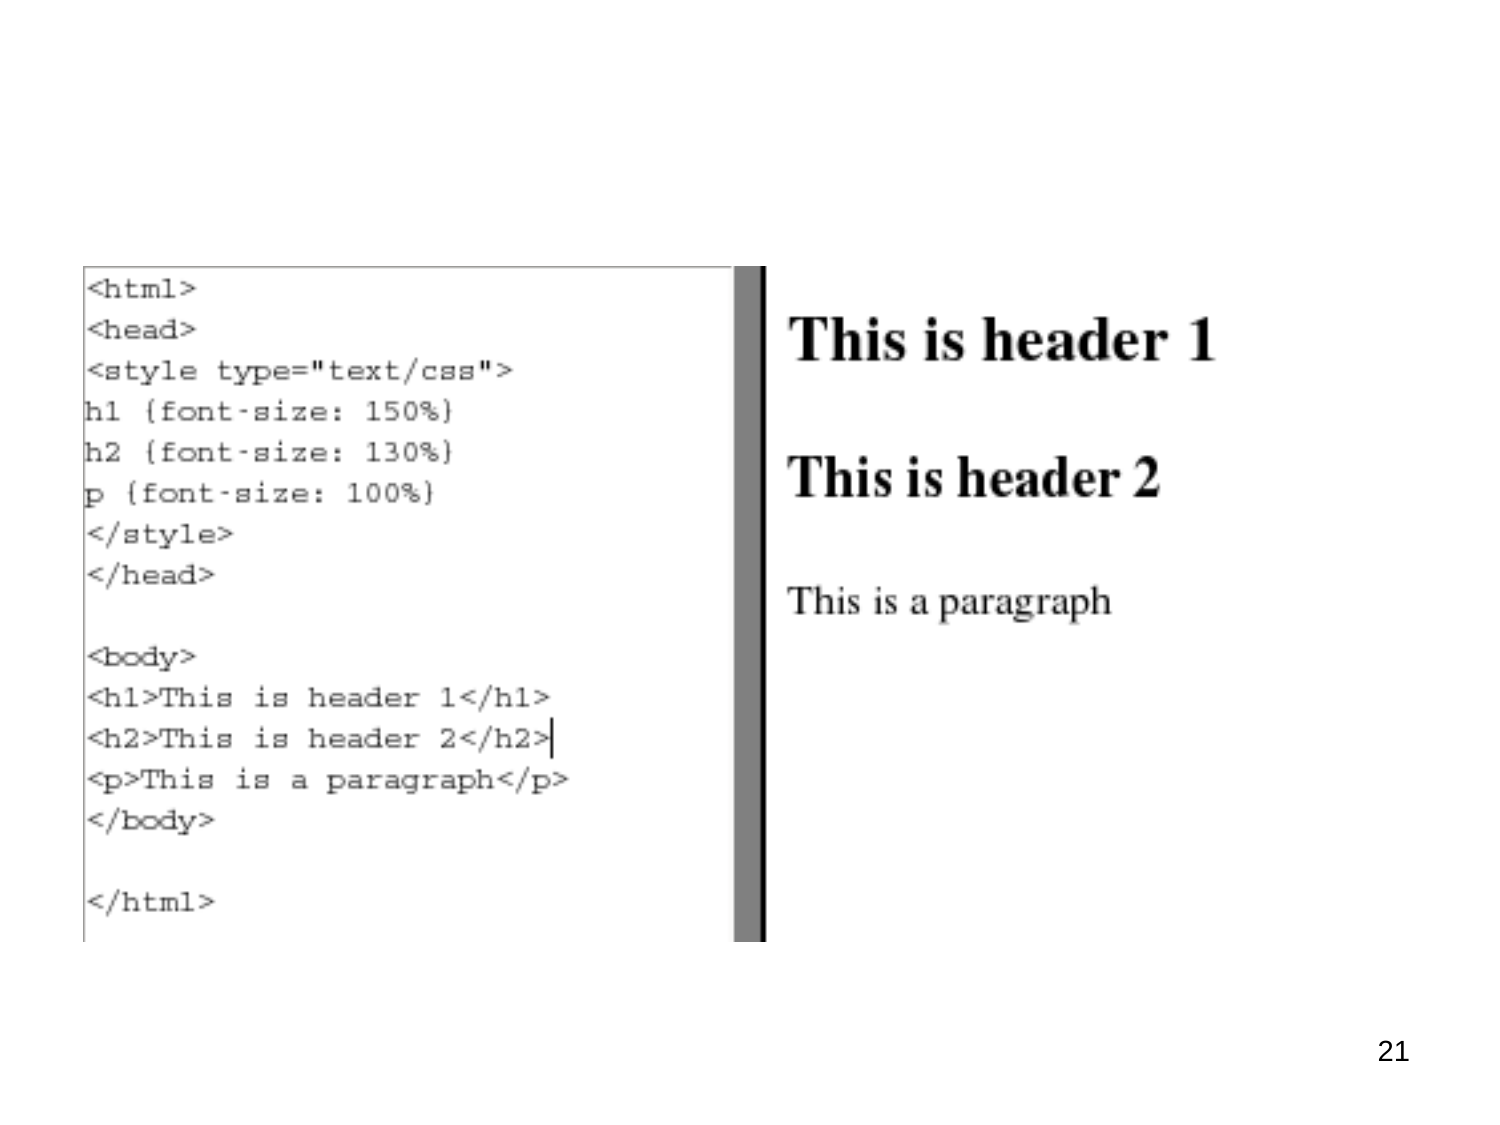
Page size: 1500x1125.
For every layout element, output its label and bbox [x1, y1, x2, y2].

picture [83, 266, 1408, 942]
